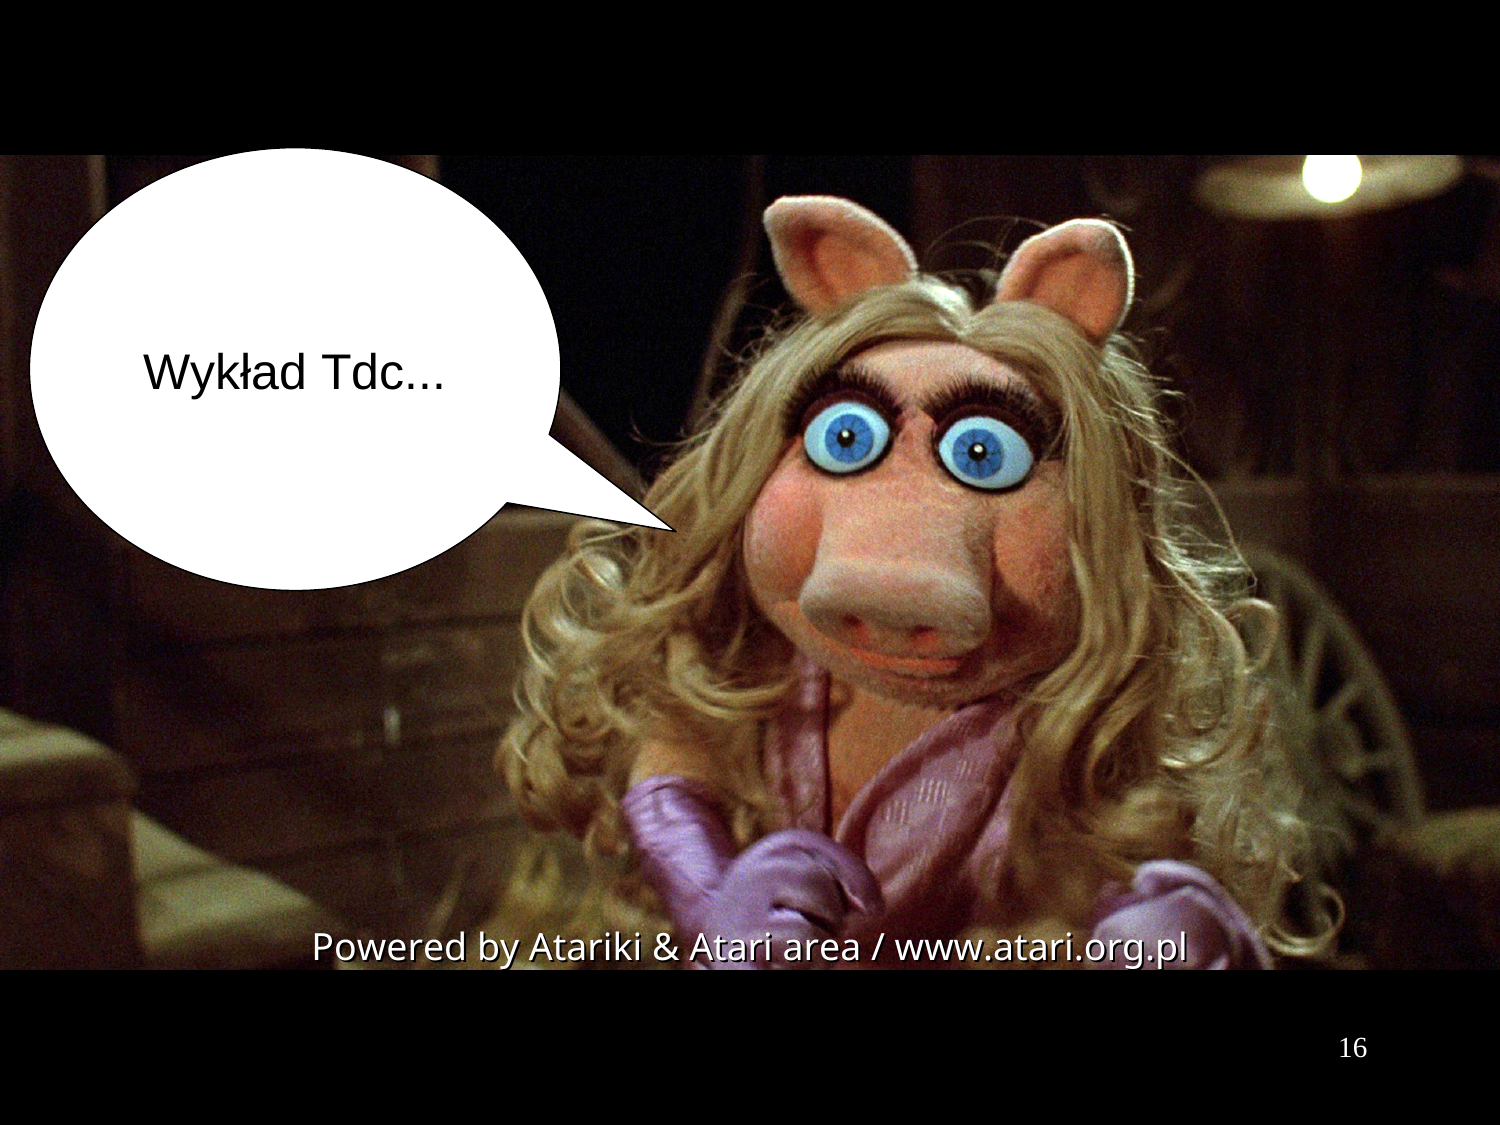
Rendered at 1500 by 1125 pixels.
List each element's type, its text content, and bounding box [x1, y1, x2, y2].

text_box Wykład Tdc... [29, 147, 677, 591]
picture [0, 155, 1500, 915]
text_box Powered by Atariki & Atari area / www.atari.org.pl [0, 915, 1500, 976]
